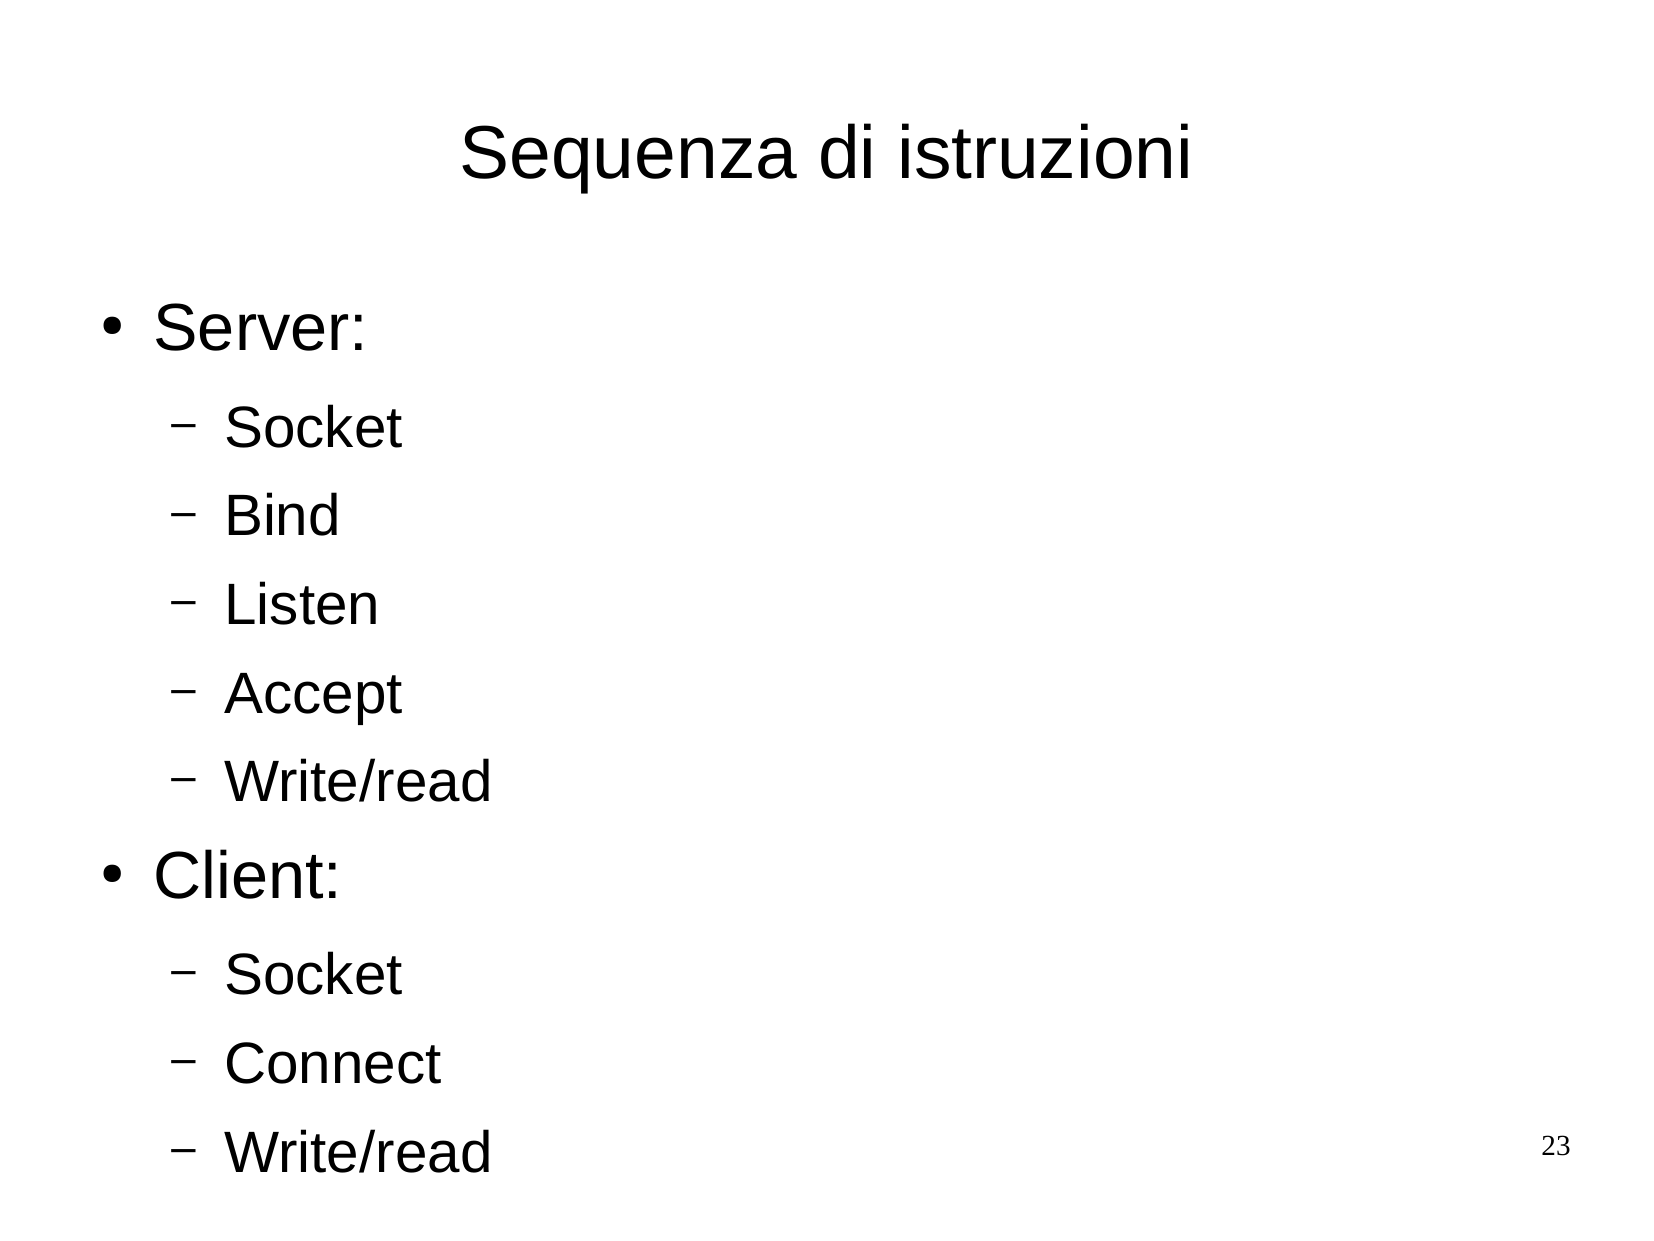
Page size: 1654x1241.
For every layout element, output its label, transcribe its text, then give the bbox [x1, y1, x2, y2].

title Sequenza di istruzioni [82, 49, 1571, 257]
list Server: Socket Bind Listen Accept Write/read Client: Socket Connect Write/read [82, 290, 1538, 1231]
